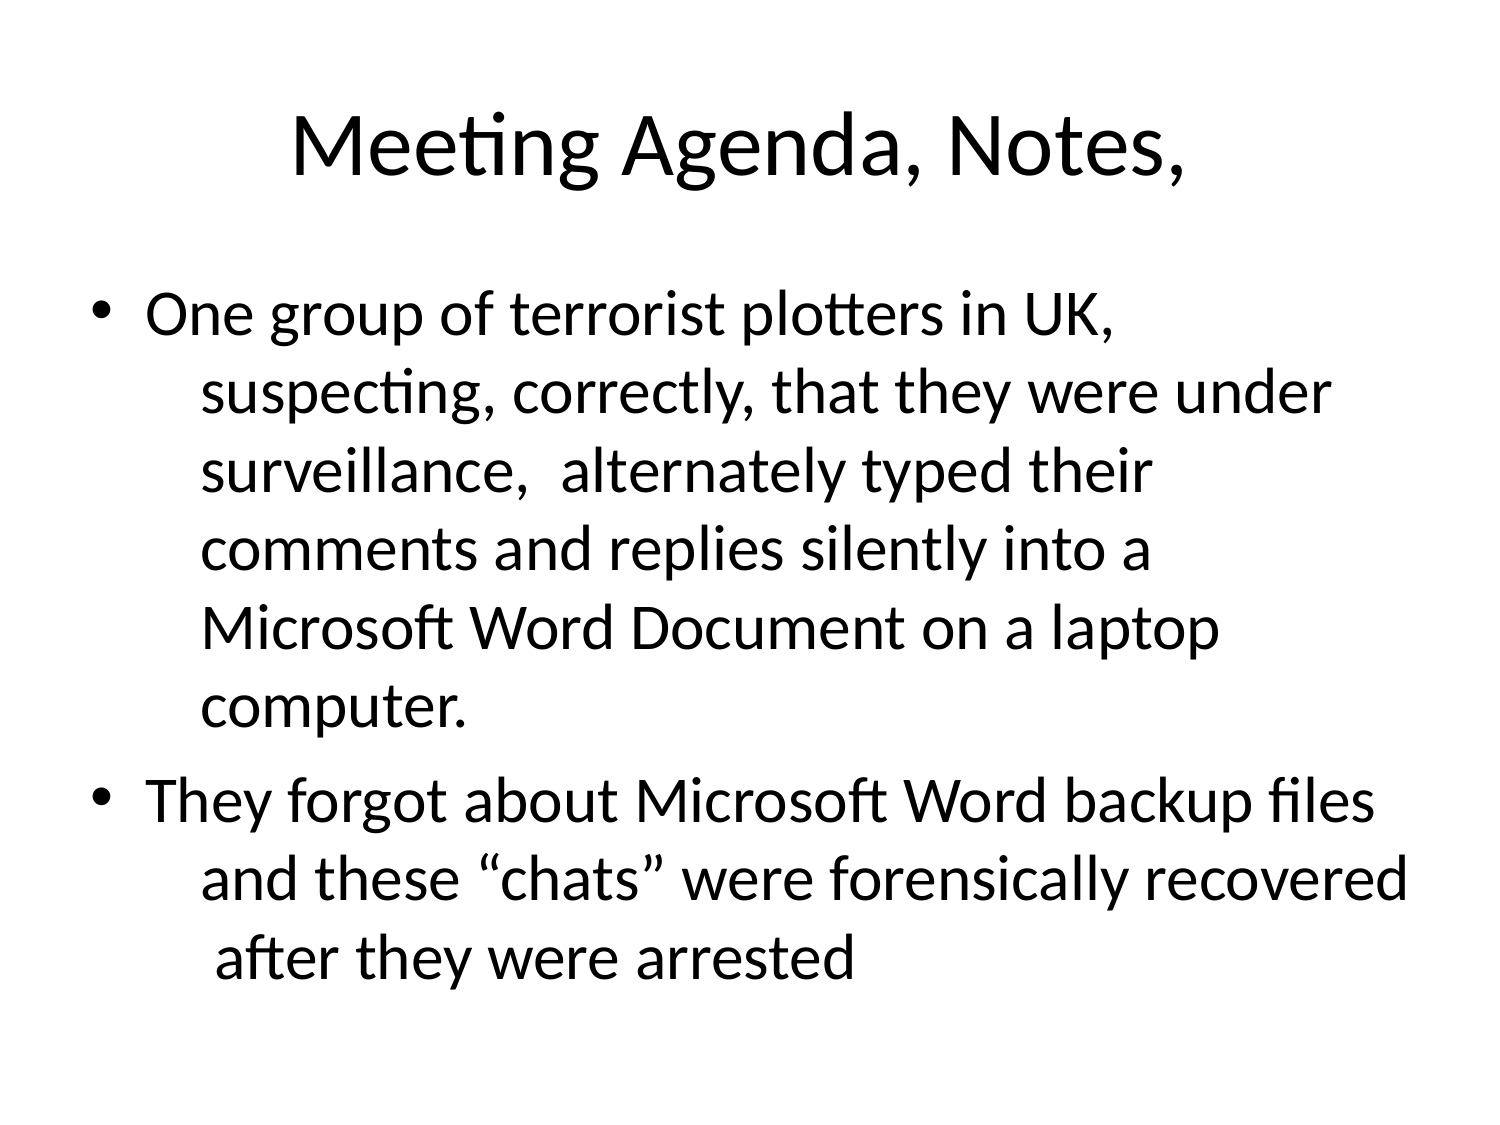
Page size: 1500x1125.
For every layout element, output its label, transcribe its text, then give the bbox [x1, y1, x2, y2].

list One group of terrorist plotters in UK, suspecting, correctly, that they were under surveillance, alternately typed their comments and replies silently into a Microsoft Word Document on a laptop computer. They forgot about Microsoft Word backup files and these “chats” were forensically recovered after they were arrested [75, 262, 1426, 1005]
title Meeting Agenda, Notes, [75, 45, 1426, 233]
